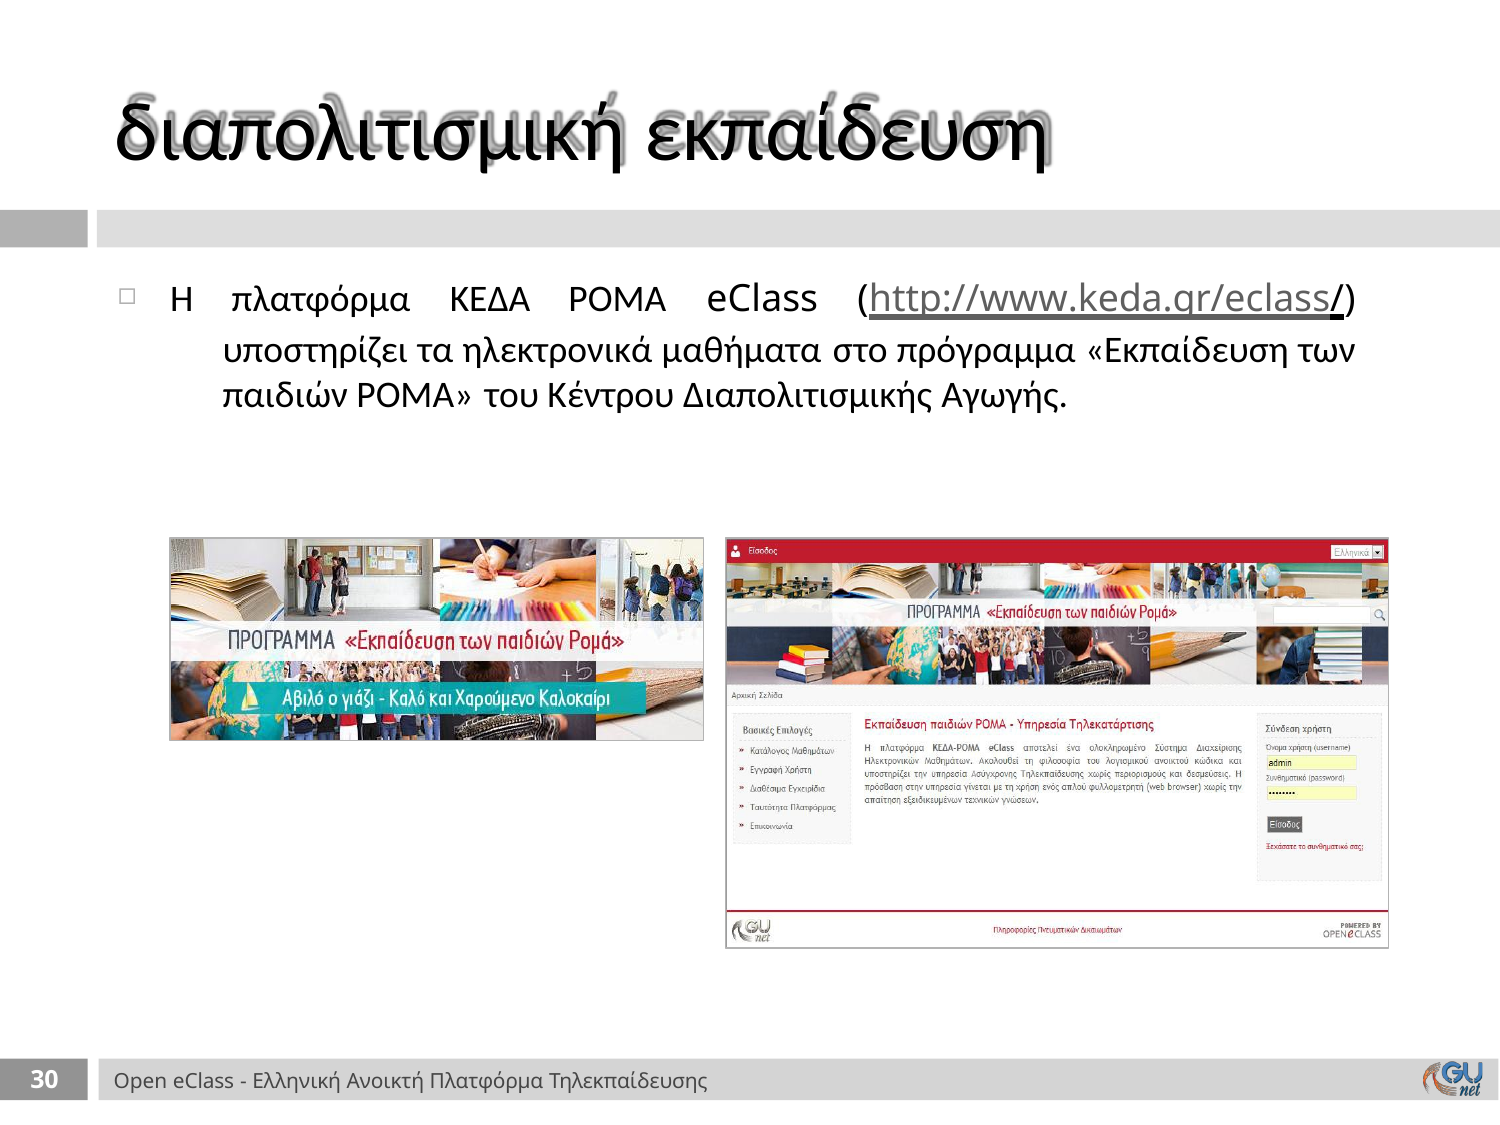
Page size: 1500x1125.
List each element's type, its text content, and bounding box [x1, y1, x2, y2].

text_box [98, 1058, 1499, 1101]
text_box 30 [26, 1063, 62, 1093]
text_box [171, 539, 703, 740]
text_box [0, 1058, 88, 1101]
text_box Open eClass - Ελληνική Ανοικτή Πλατφόρμα Τηλεκπαίδευσης [111, 1068, 753, 1094]
text_box Η πλατφόρμα ΚΕΔΑ ΡΟΜΑ eClass (http://www.keda.gr/eclass/) υποστηρίζει τα ηλεκτρονικά μαθήματα στο πρόγραμμα «Εκπαίδευση των παιδιών ΡΟΜΑ» του Κέντρου Διαπολιτισμικής Αγωγής. [113, 273, 1382, 407]
text_box [726, 539, 1388, 947]
title διαπολιτισμική εκπαίδευση [89, 77, 1411, 165]
text_box [63, 42, 1130, 177]
